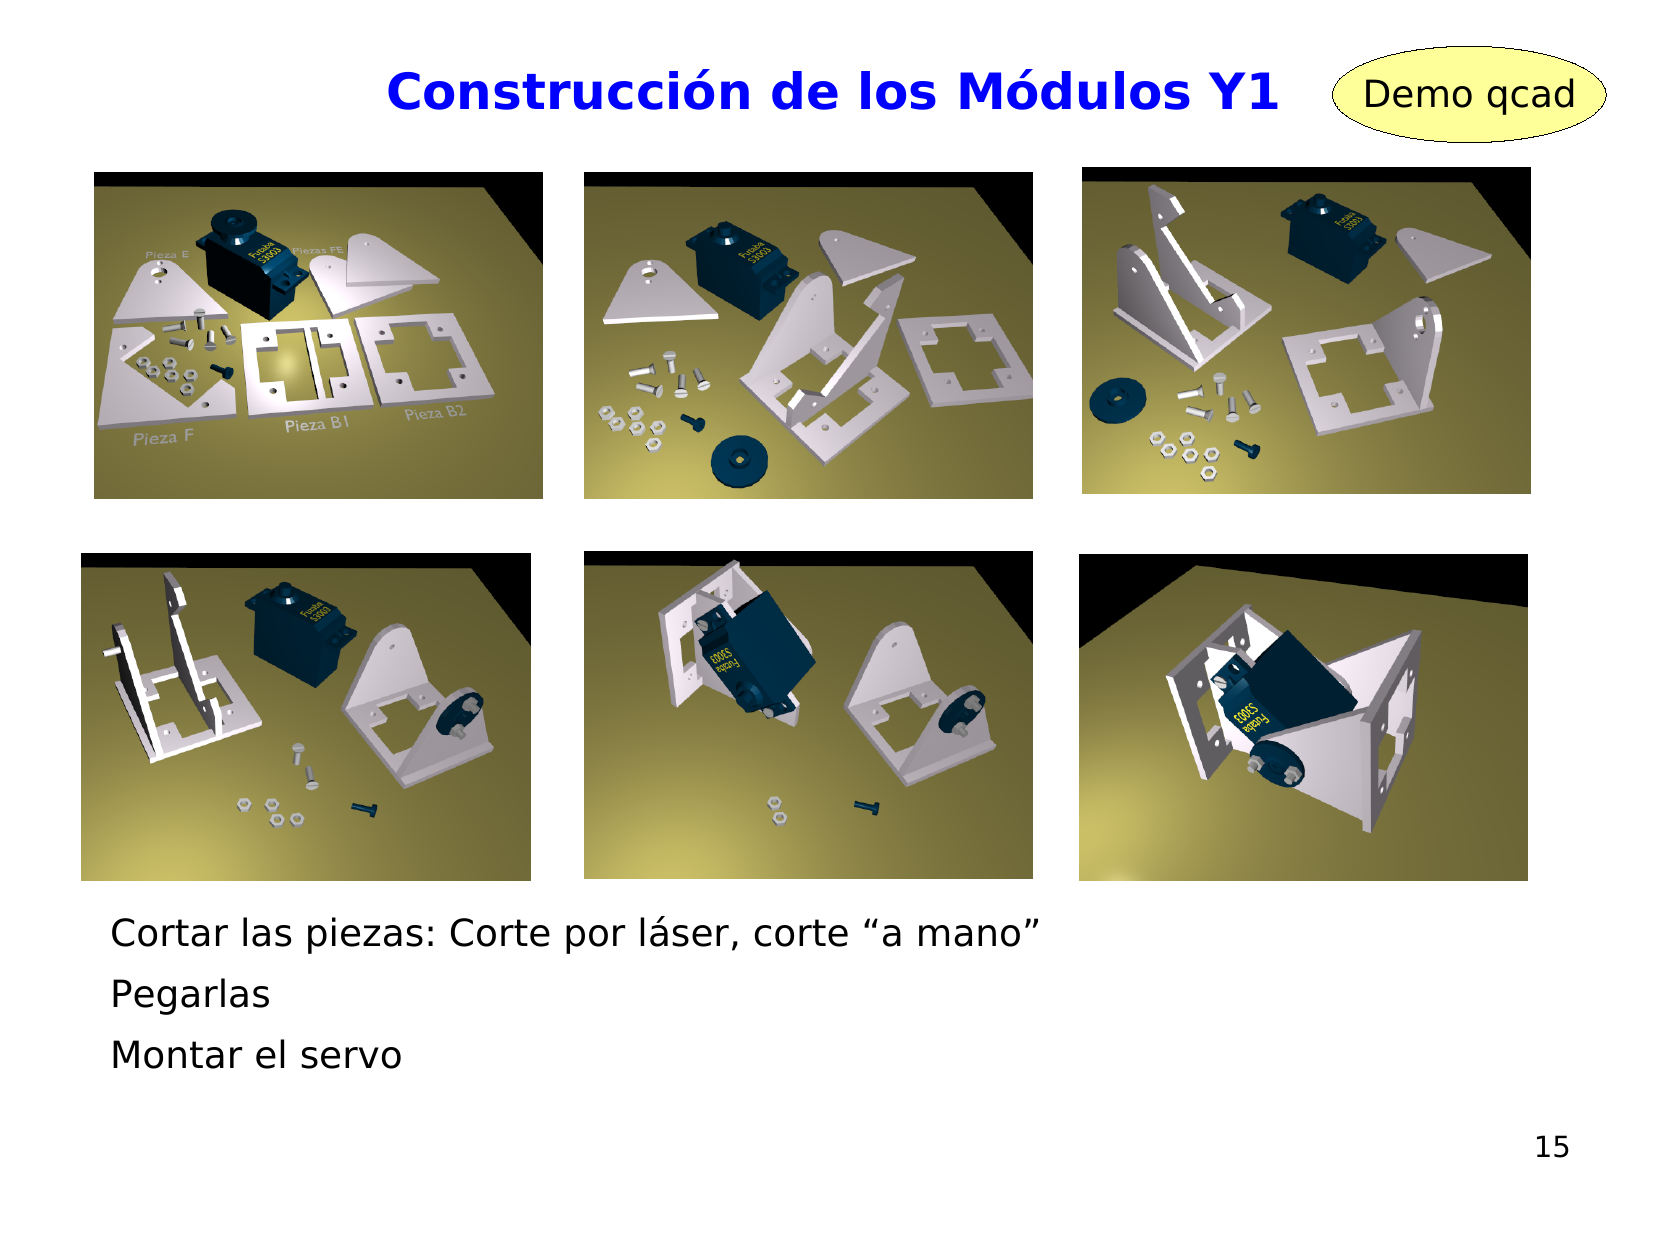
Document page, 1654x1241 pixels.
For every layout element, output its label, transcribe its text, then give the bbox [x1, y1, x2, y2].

text_box [1361, 124, 1578, 143]
picture [94, 172, 543, 499]
text_box Demo qcad [1347, 65, 1592, 124]
text_box [1592, 73, 1607, 116]
picture [584, 551, 1033, 879]
picture [81, 553, 531, 881]
text_box [1361, 46, 1578, 65]
picture [1079, 554, 1528, 881]
picture [1082, 167, 1531, 494]
picture [584, 172, 1033, 499]
text_box Construcción de los Módulos Y1 [371, 55, 1297, 129]
text_box [1332, 72, 1347, 117]
text_box Cortar las piezas: Corte por láser, corte “a mano” Pegarlas Montar el servo [83, 904, 1475, 1086]
